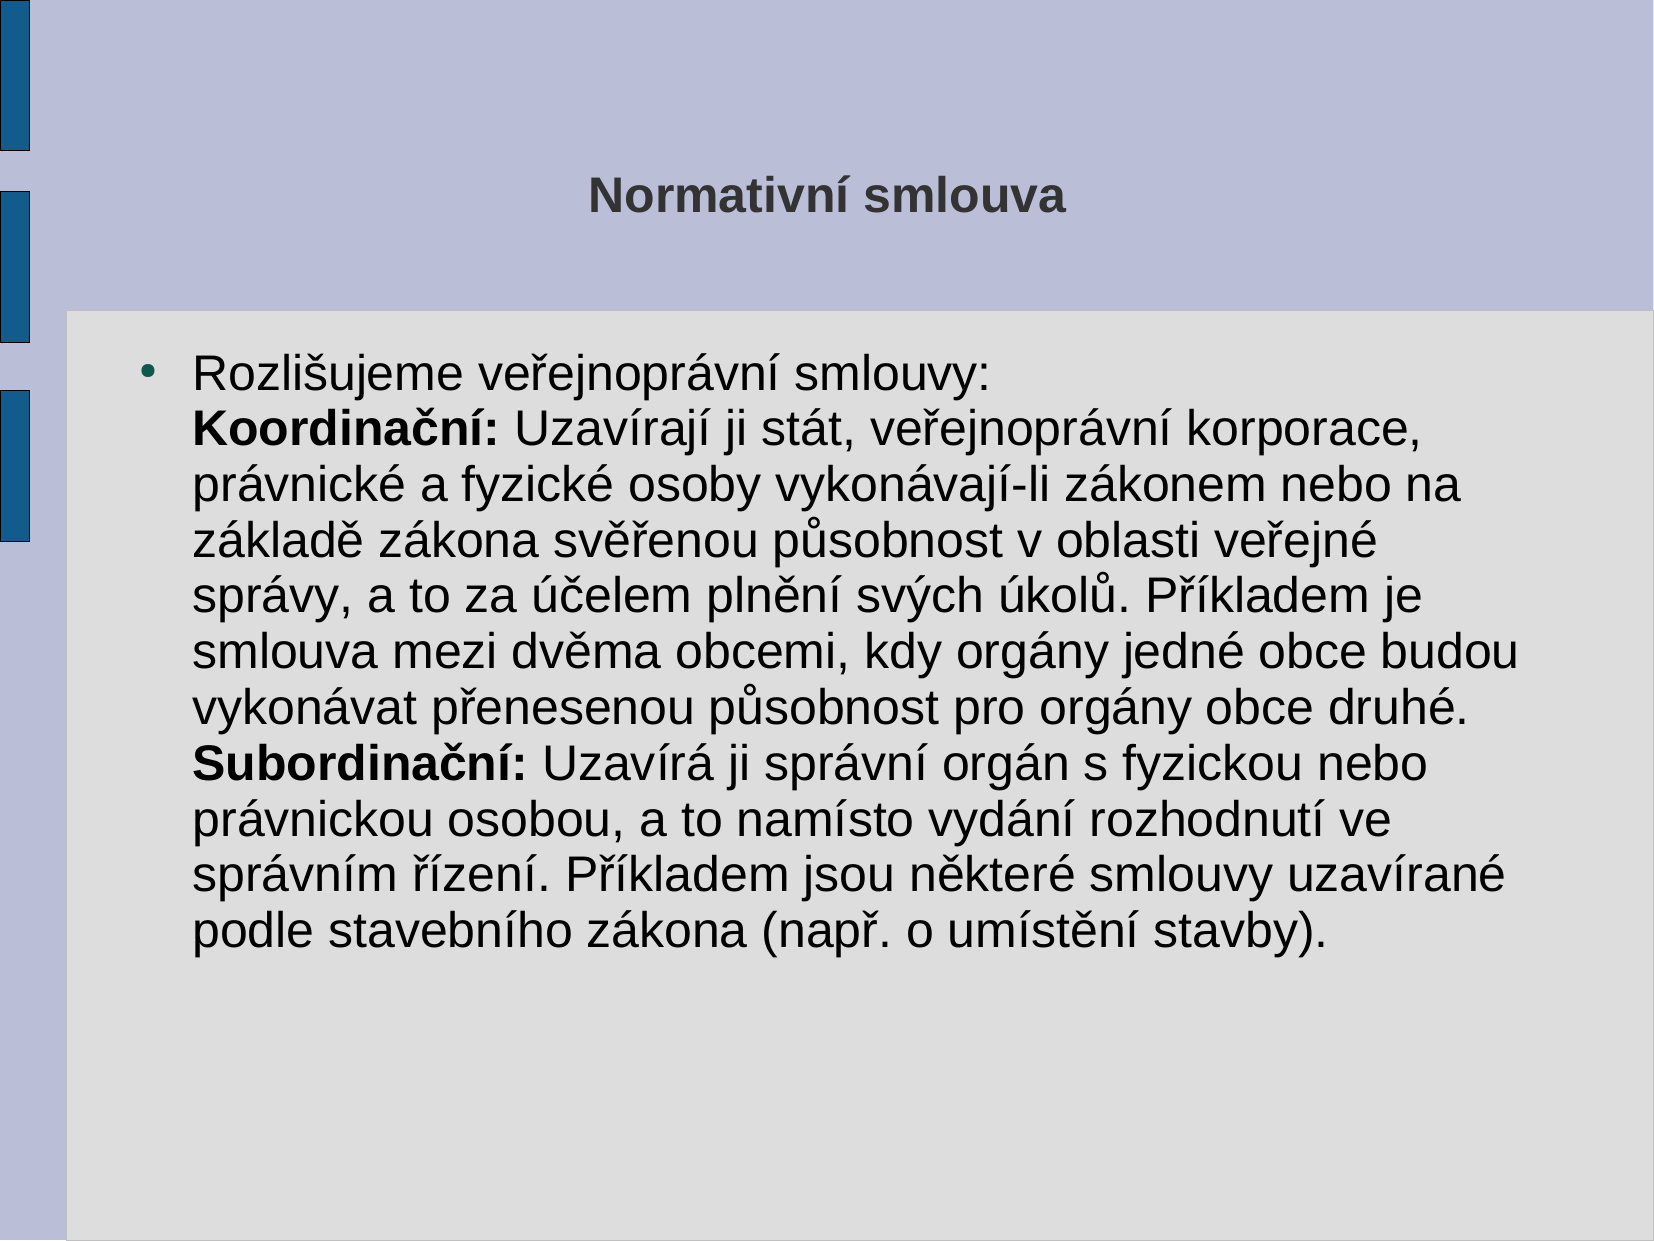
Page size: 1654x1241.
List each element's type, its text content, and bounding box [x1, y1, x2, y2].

list Rozlišujeme veřejnoprávní smlouvy: Koordinační: Uzavírají ji stát, veřejnoprávní korporace, právnické a fyzické osoby vykonávají-li zákonem nebo na základě zákona svěřenou působnost v oblasti veřejné správy, a to za účelem plnění svých úkolů. Příkladem je smlouva mezi dvěma obcemi, kdy orgány jedné obce budou vykonávat přenesenou působnost pro orgány obce druhé. Subordinační: Uzavírá ji správní orgán s fyzickou nebo právnickou osobou, a to namísto vydání rozhodnutí ve správním řízení. Příkladem jsou některé smlouvy uzavírané podle stavebního zákona (např. o umístění stavby). [121, 344, 1534, 1127]
title Normativní smlouva [121, 91, 1534, 299]
